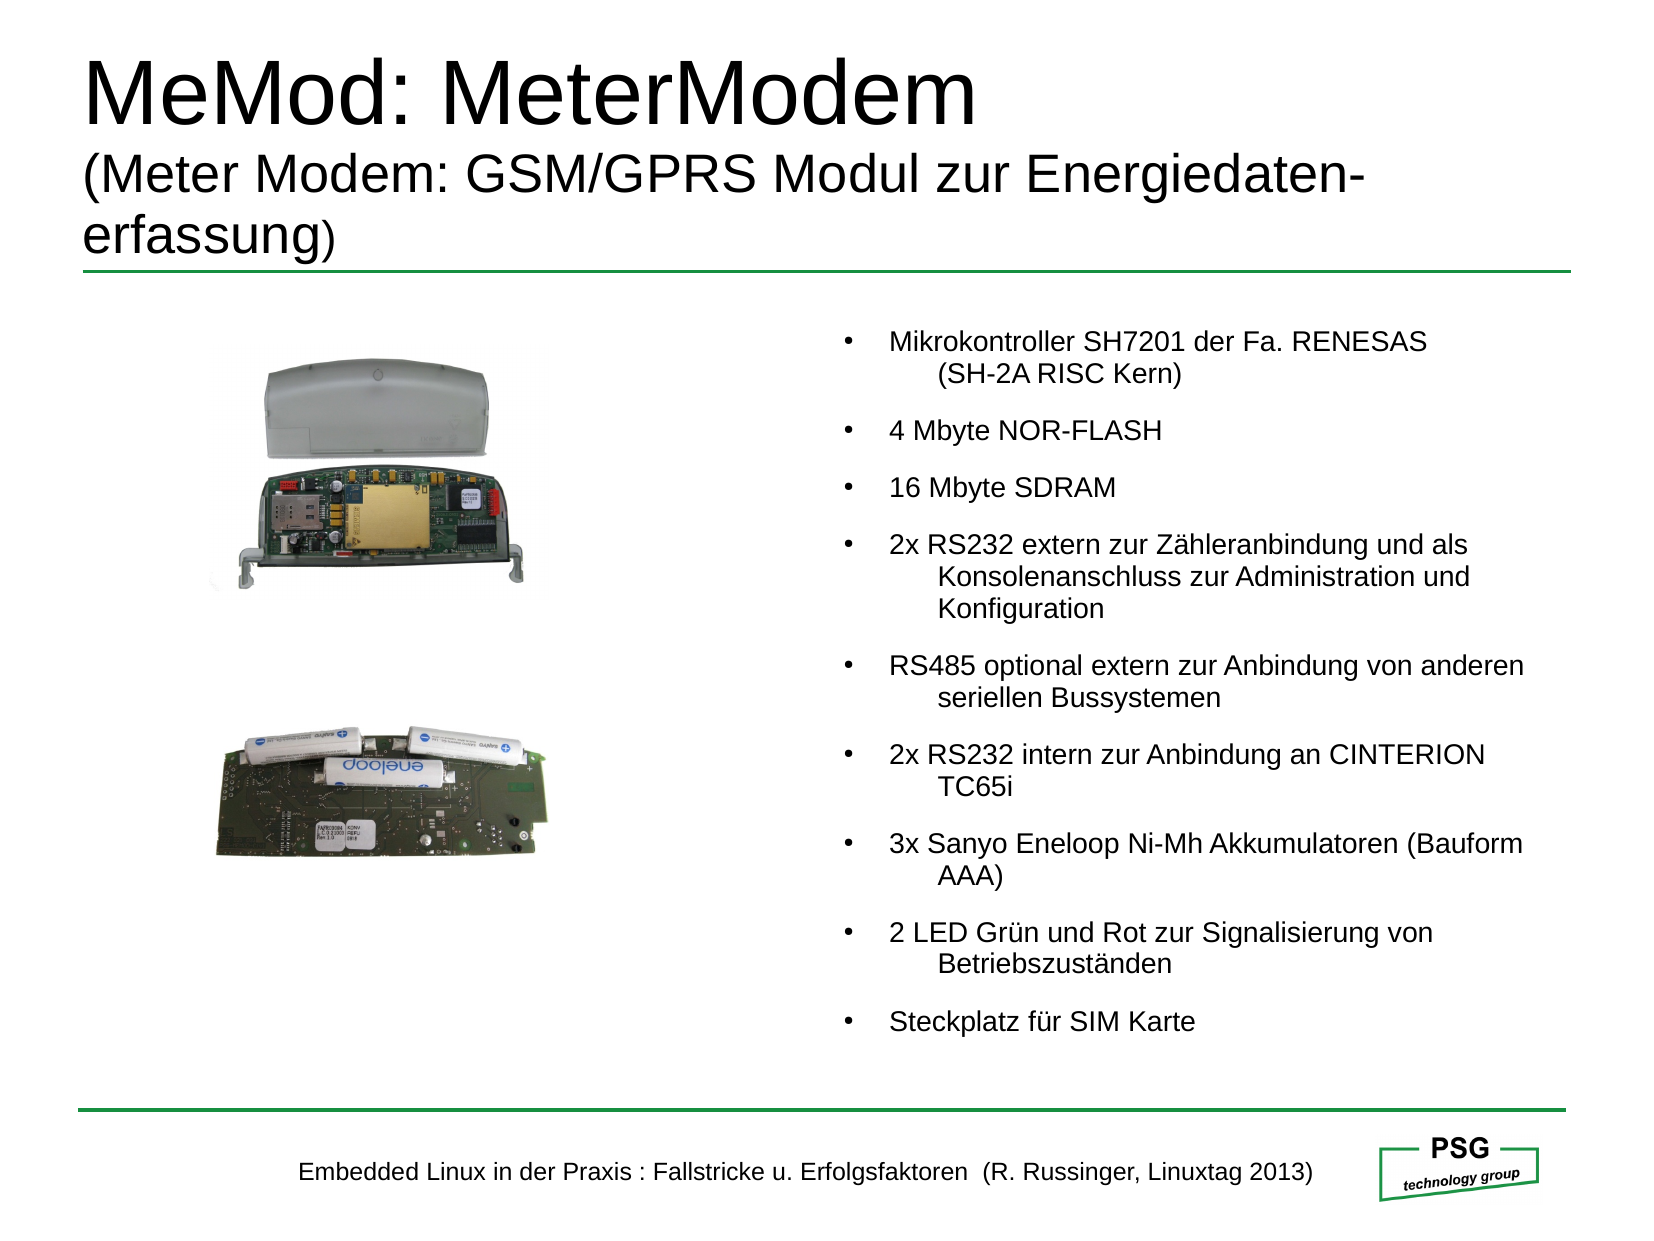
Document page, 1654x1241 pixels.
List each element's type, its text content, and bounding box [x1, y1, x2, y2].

picture [205, 675, 553, 936]
list Mikrokontroller SH7201 der Fa. RENESAS (SH-2A RISC Kern) 4 Mbyte NOR-FLASH 16 Mbyte SDRAM 2x RS232 extern zur Zähleranbindung und als Konsolenanschluss zur Administration und Konfiguration RS485 optional extern zur Anbindung von anderen seriellen Bussystemen 2x RS232 intern zur Anbindung an CINTERION TC65i 3x Sanyo Eneloop Ni-Mh Akkumulatoren (Bauform AAA) 2 LED Grün und Rot zur Signalisierung von Betriebszuständen Steckplatz für SIM Karte [828, 325, 1539, 1045]
picture [209, 344, 549, 600]
picture [1375, 1134, 1543, 1205]
title MeMod: MeterModem (Meter Modem: GSM/GPRS Modul zur Energiedaten-erfassung) [82, 41, 1571, 265]
